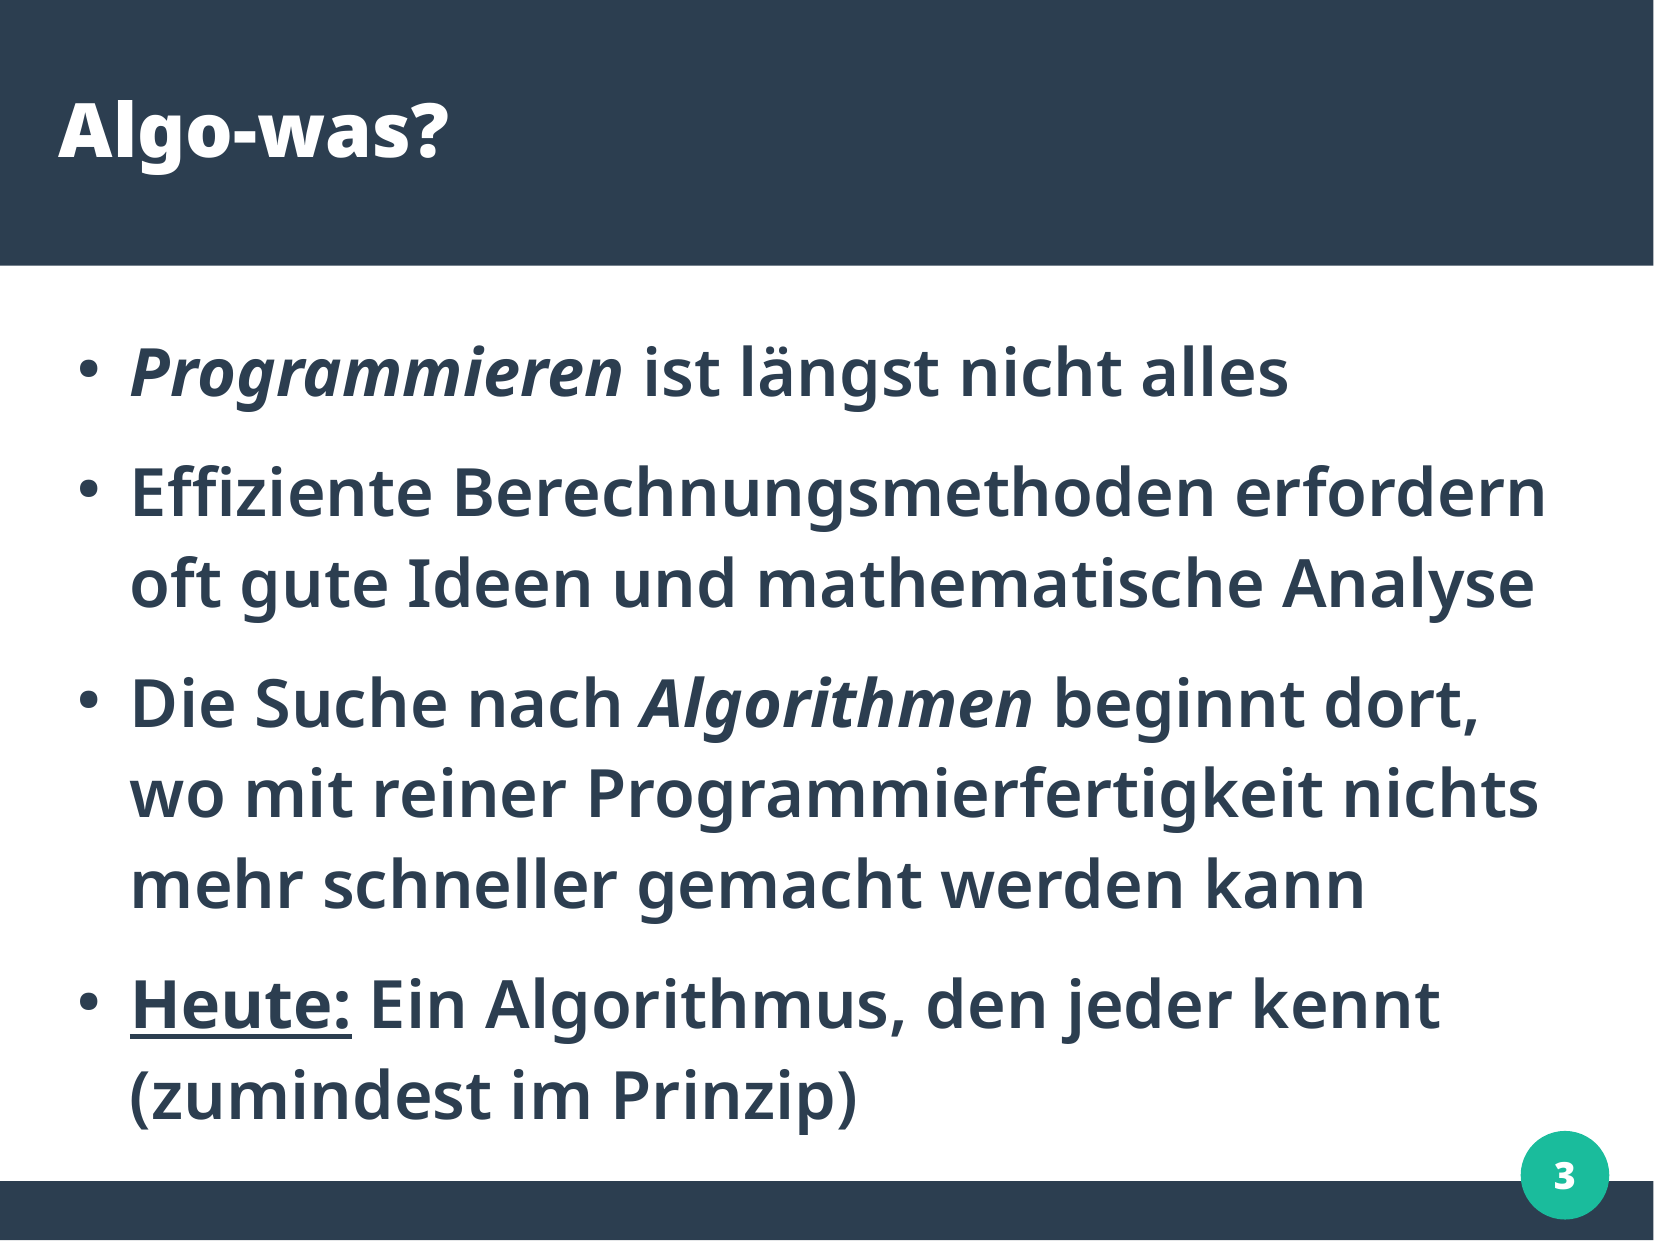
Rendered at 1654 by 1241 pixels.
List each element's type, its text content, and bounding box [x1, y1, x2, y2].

title Algo-was? [59, 49, 1595, 207]
list Programmieren ist längst nicht alles Effiziente Berechnungsmethoden erfordern oft gute Ideen und mathematische Analyse Die Suche nach Algorithmen beginnt dort, wo mit reiner Programmierfertigkeit nichts mehr schneller gemacht werden kann Heute: Ein Algorithmus, den jeder kennt (zumindest im Prinzip) [59, 324, 1595, 1152]
